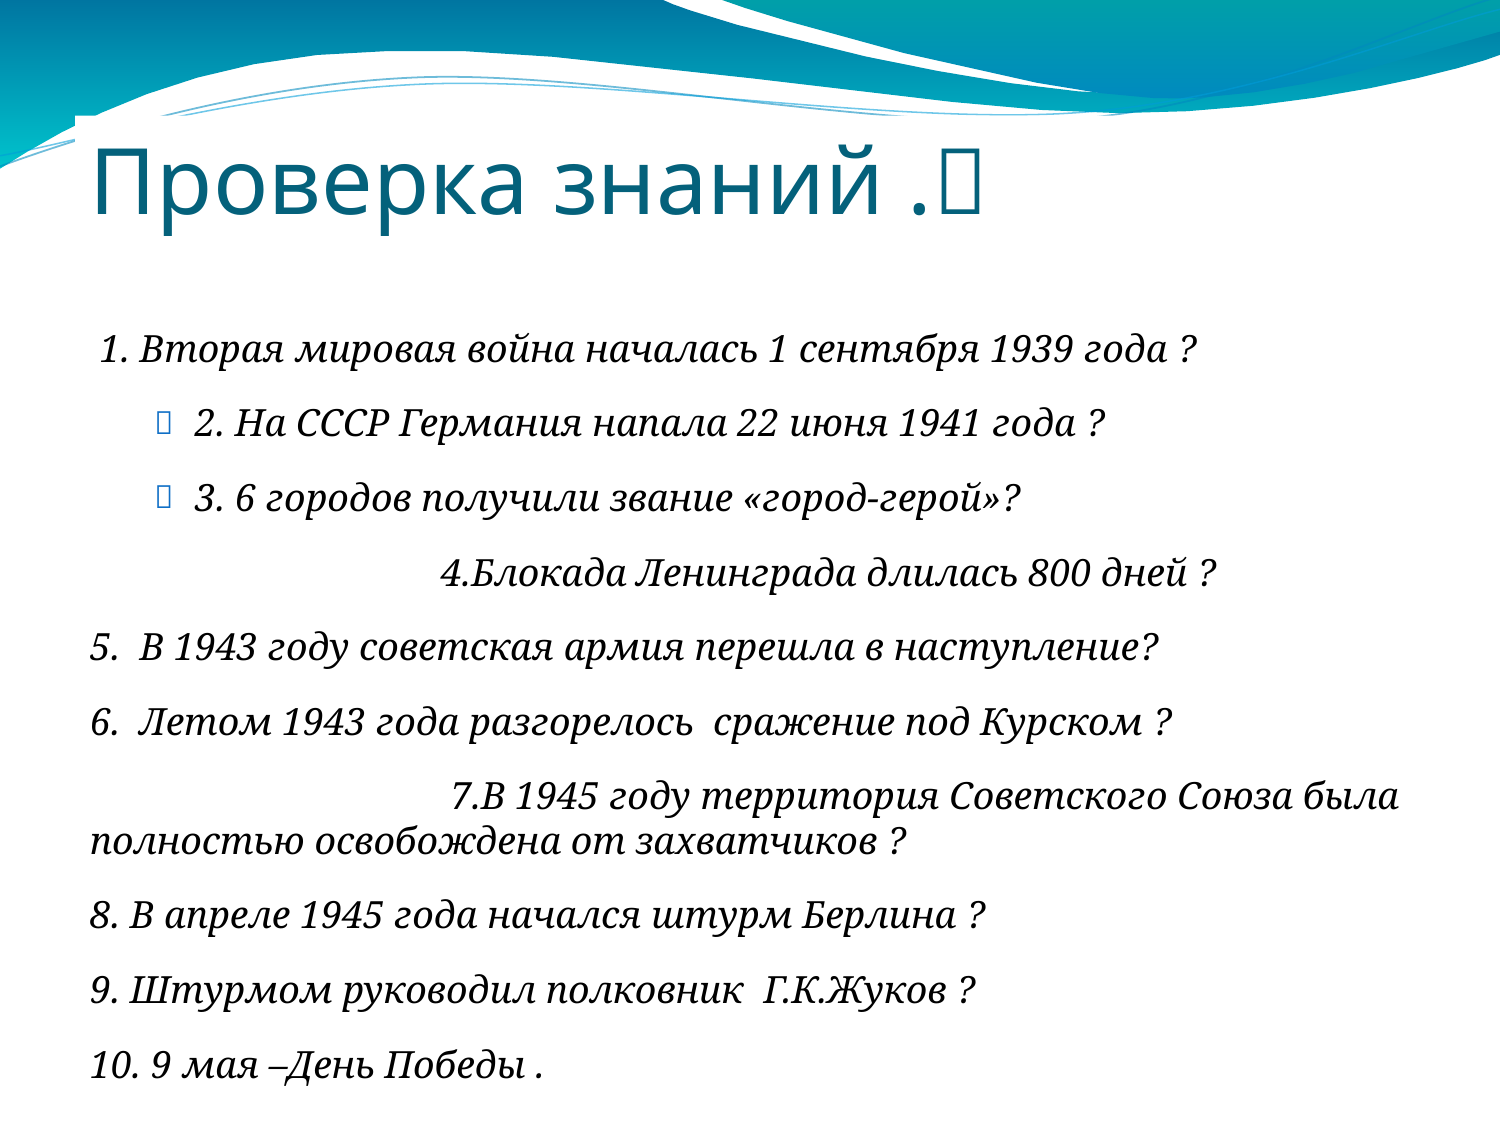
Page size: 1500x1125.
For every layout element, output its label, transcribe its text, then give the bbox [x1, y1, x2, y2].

title Проверка знаний . [75, 115, 1425, 303]
list 1. Вторая мировая война началась 1 сентября 1939 года ? 2. На СССР Германия напала 22 июня 1941 года ? 3. 6 городов получили звание «город-герой»? 4.Блокада Ленинграда длилась 800 дней ? 5. В 1943 году советская армия перешла в наступление? 6. Летом 1943 года разгорелось сражение под Курском ? 7.В 1945 году территория Советского Союза была полностью освобождена от захватчиков ? 8. В апреле 1945 года начался штурм Берлина ? 9. Штурмом руководил полковник Г.К.Жуков ? 10. 9 мая –День Победы . 11. Свыше 27 миллионов человек потеряла наша страна в этой войне ? [75, 317, 1425, 1038]
